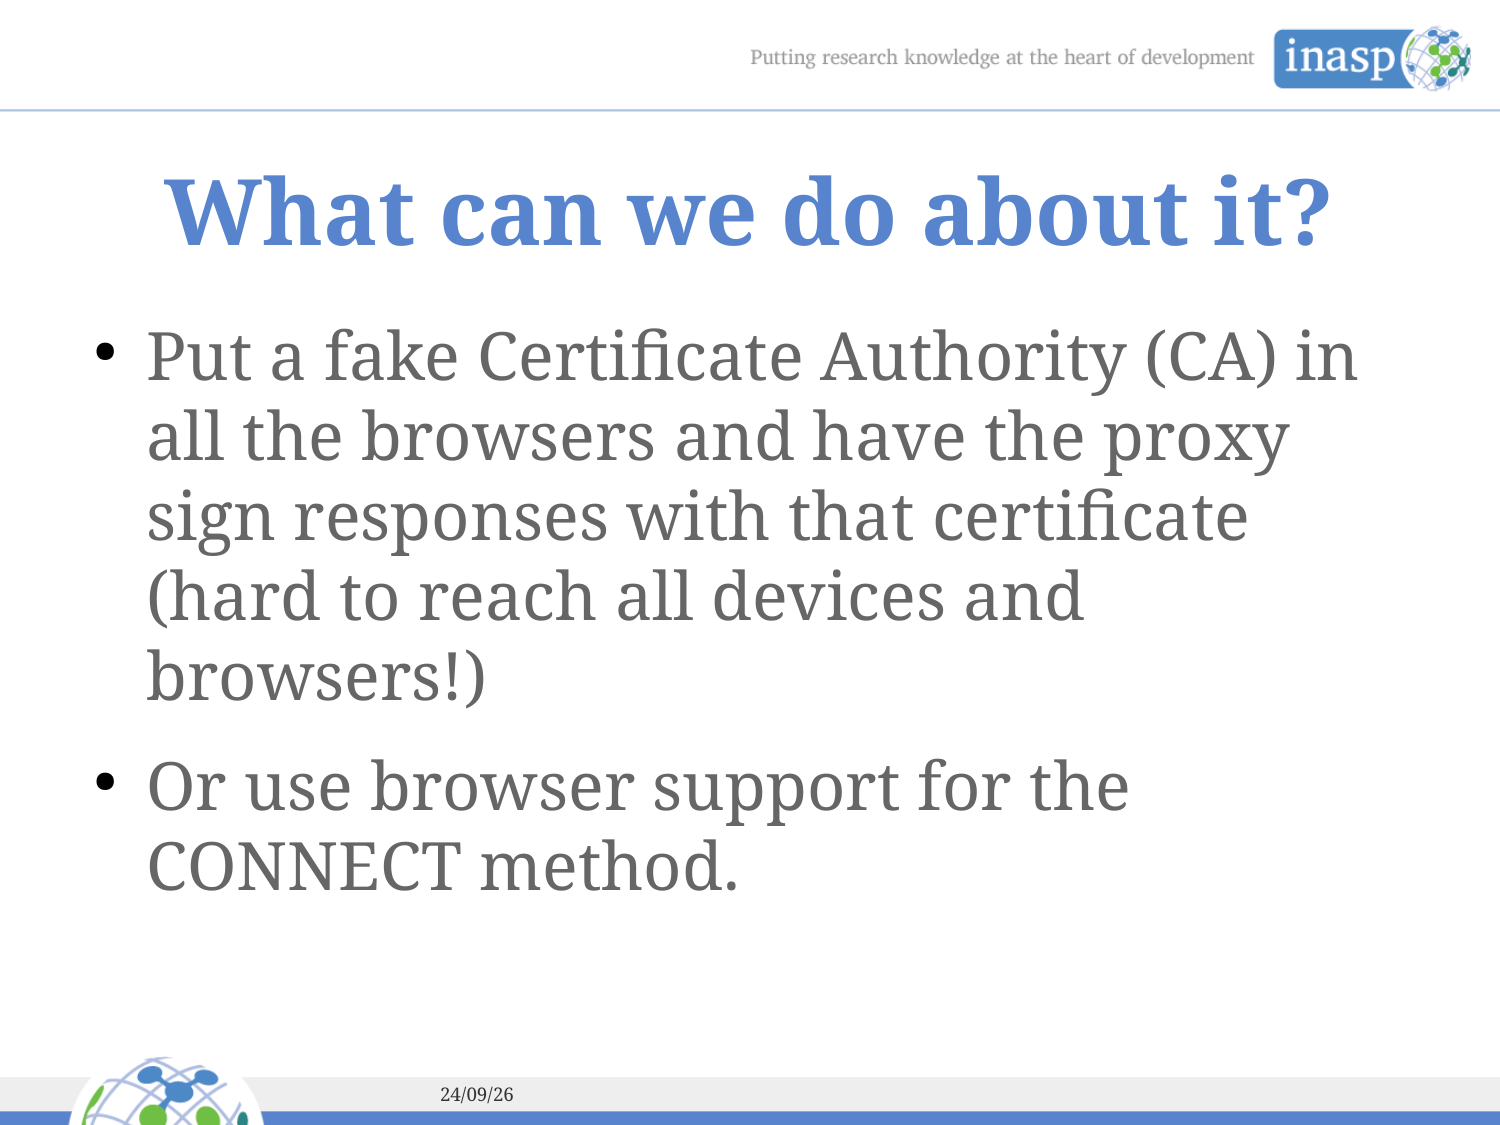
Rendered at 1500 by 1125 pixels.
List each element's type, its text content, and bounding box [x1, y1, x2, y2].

picture [0, 0, 1500, 1125]
title What can we do about it? [75, 129, 1426, 313]
list Put a fake Certificate Authority (CA) in all the browsers and have the proxy sign responses with that certificate (hard to reach all devices and browsers!) Or use browser support for the CONNECT method. [75, 313, 1426, 967]
